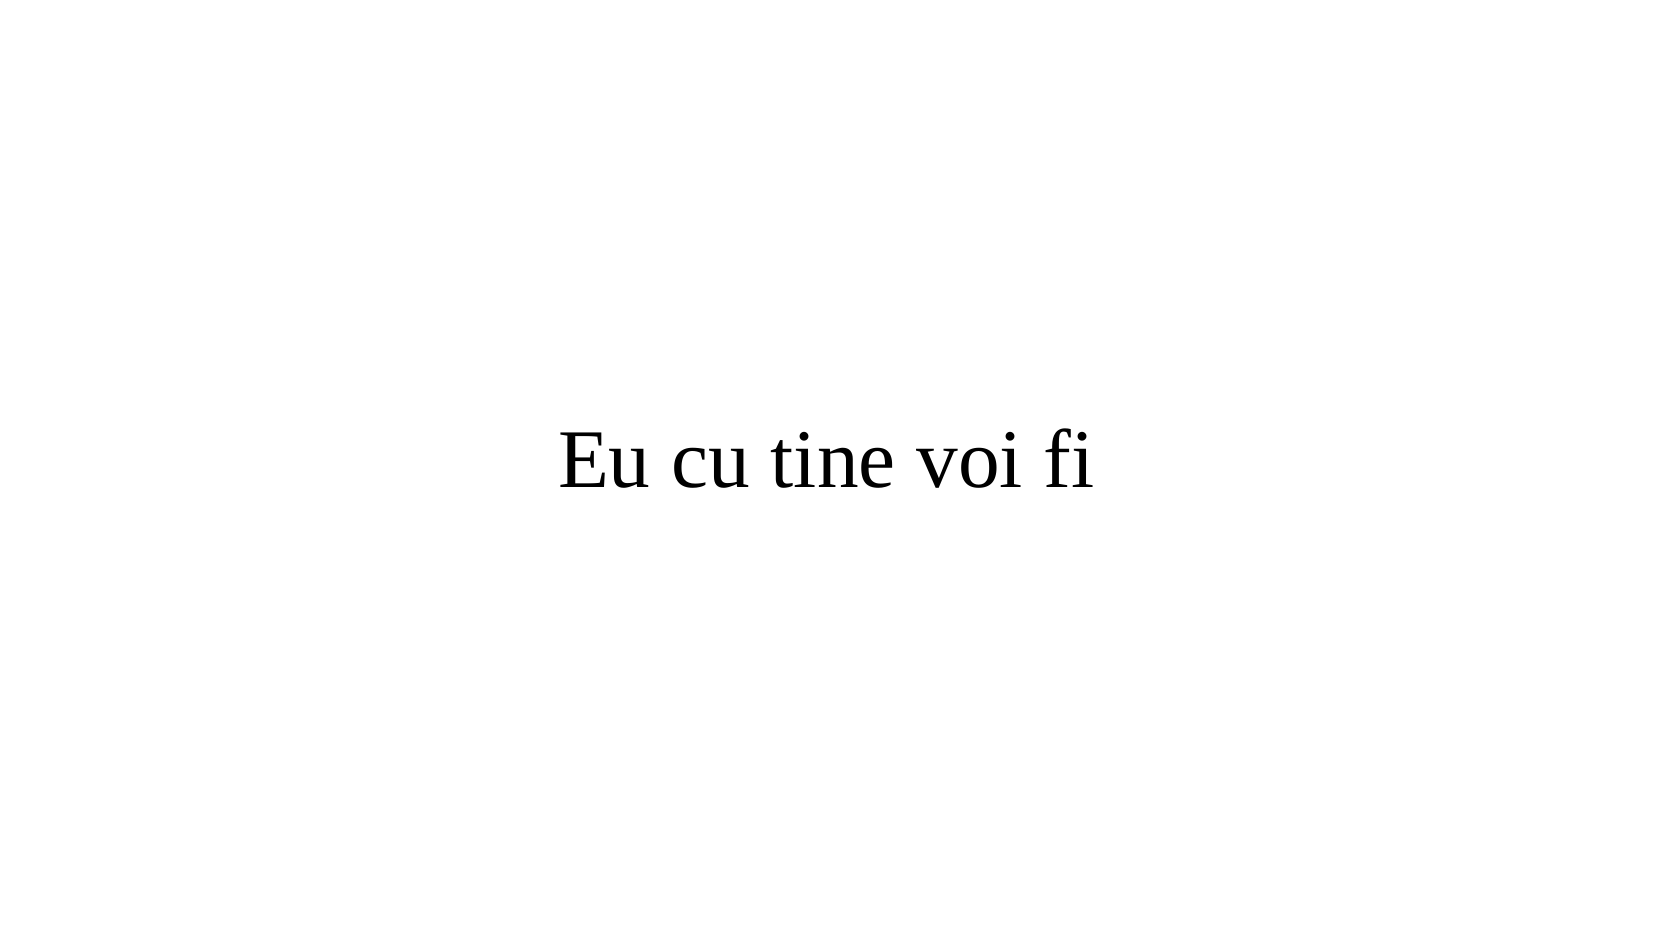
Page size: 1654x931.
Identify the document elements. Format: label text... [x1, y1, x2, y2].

subtitle Eu cu tine voi fi [0, 396, 1654, 505]
